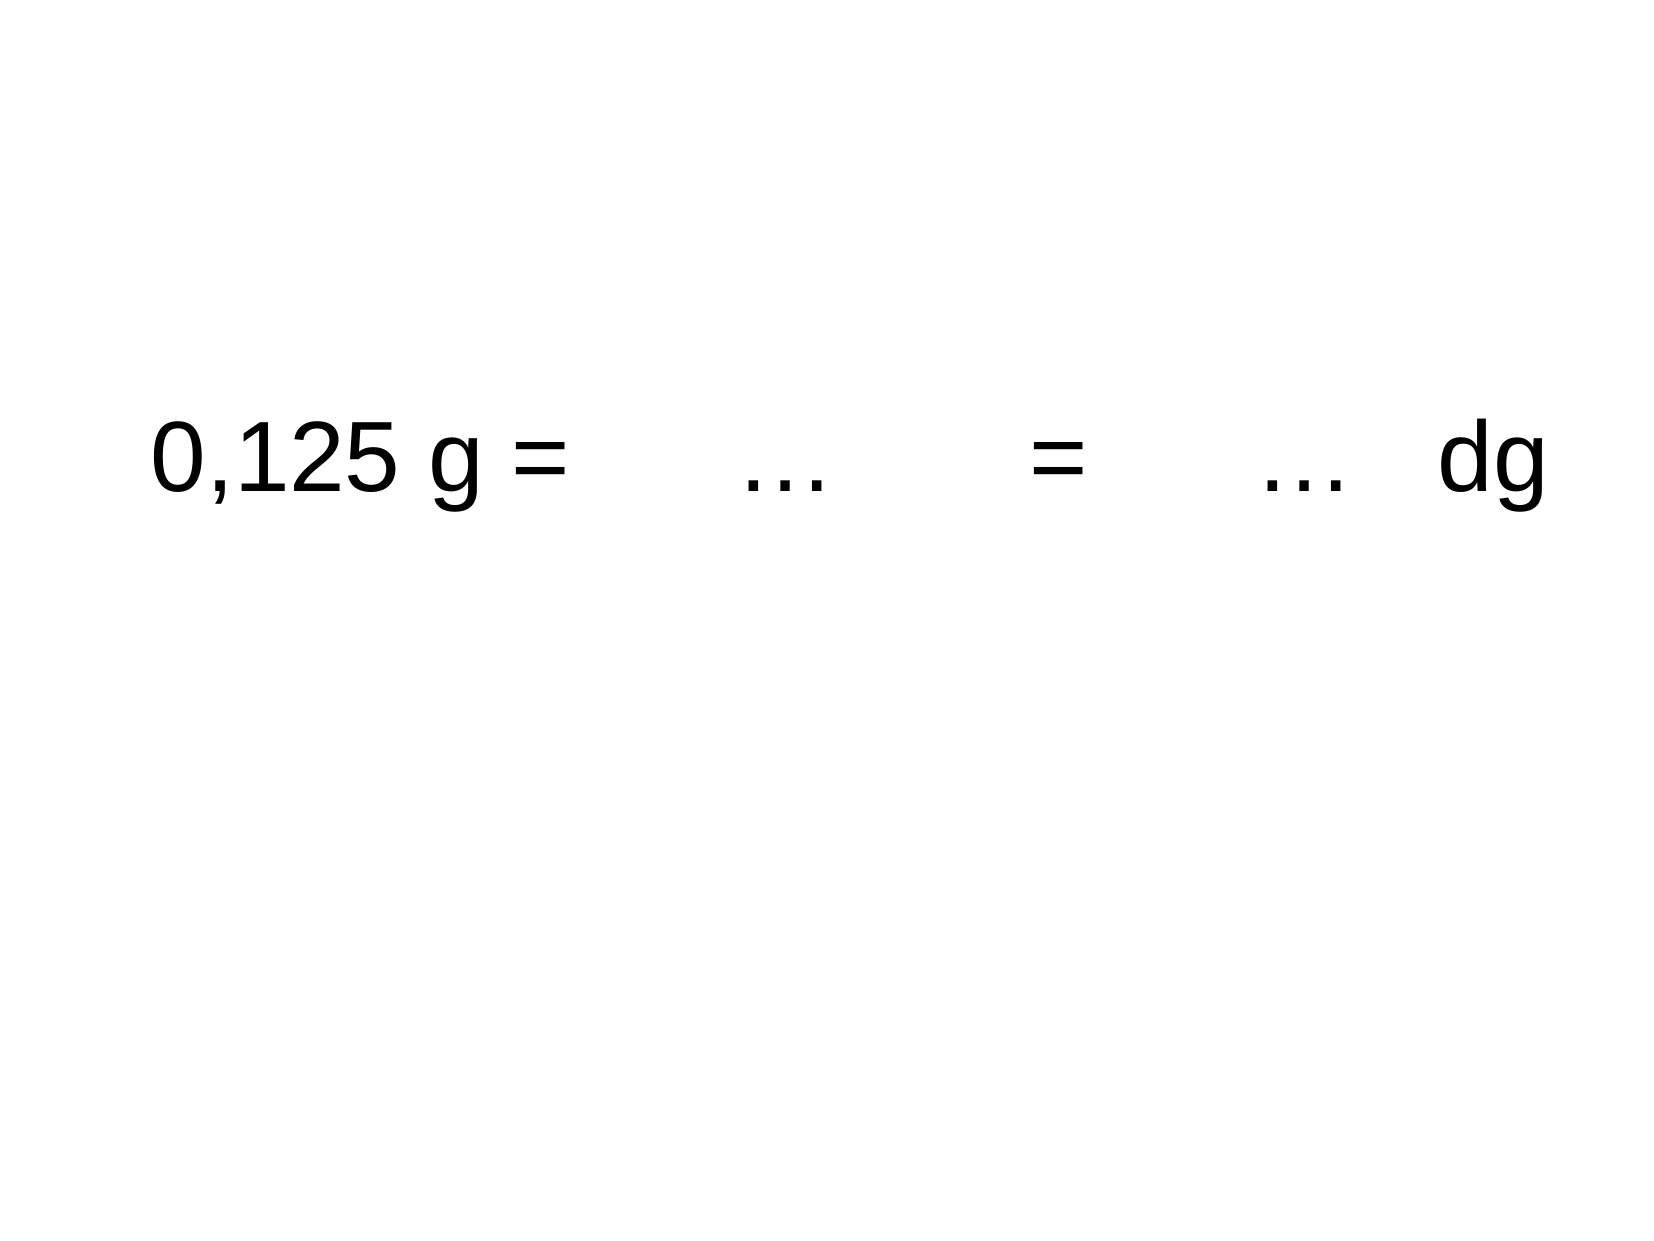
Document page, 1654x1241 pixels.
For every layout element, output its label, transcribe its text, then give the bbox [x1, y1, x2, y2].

subtitle 0,125 g = … = … dg [106, 47, 1595, 866]
